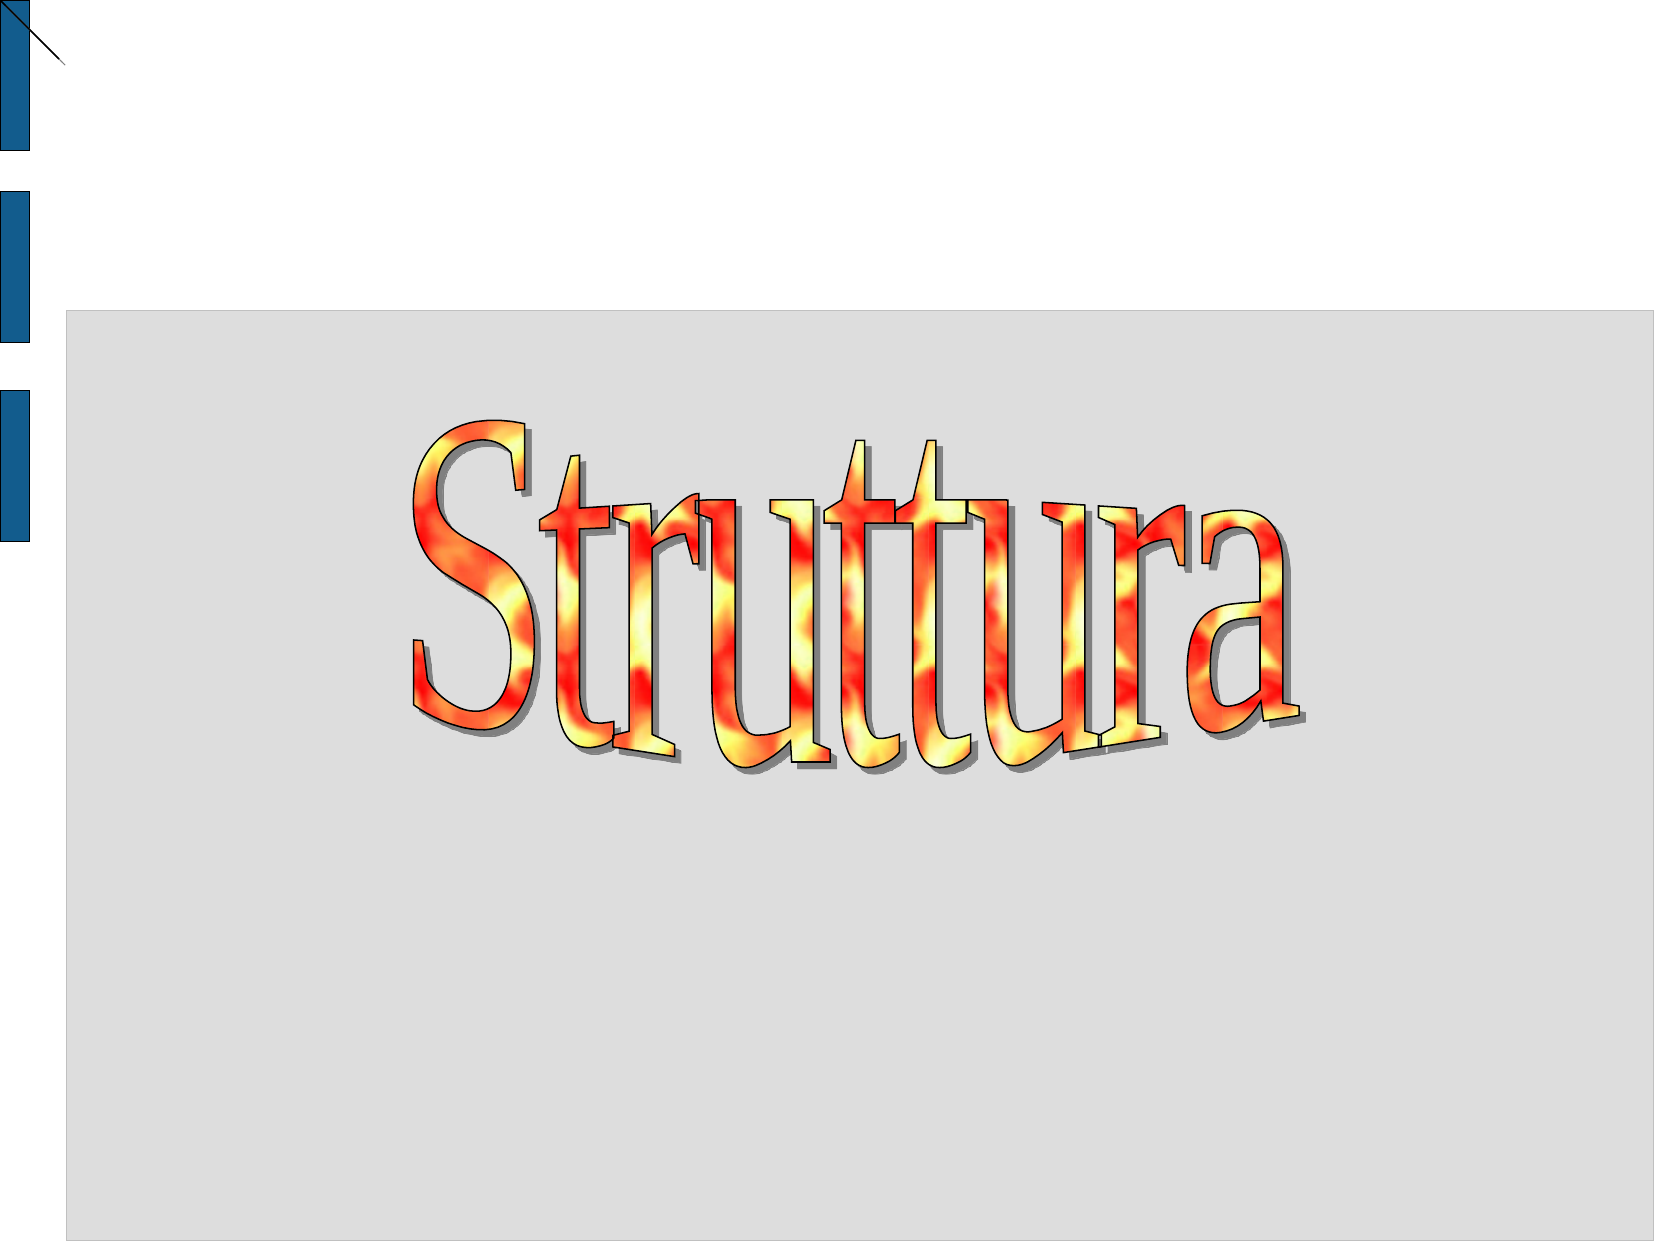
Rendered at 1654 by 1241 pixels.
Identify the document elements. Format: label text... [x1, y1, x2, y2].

text_box Struttura [1187, 510, 1300, 733]
text_box Struttura [539, 455, 831, 768]
text_box Struttura [824, 440, 1185, 768]
text_box Struttura [413, 420, 535, 730]
